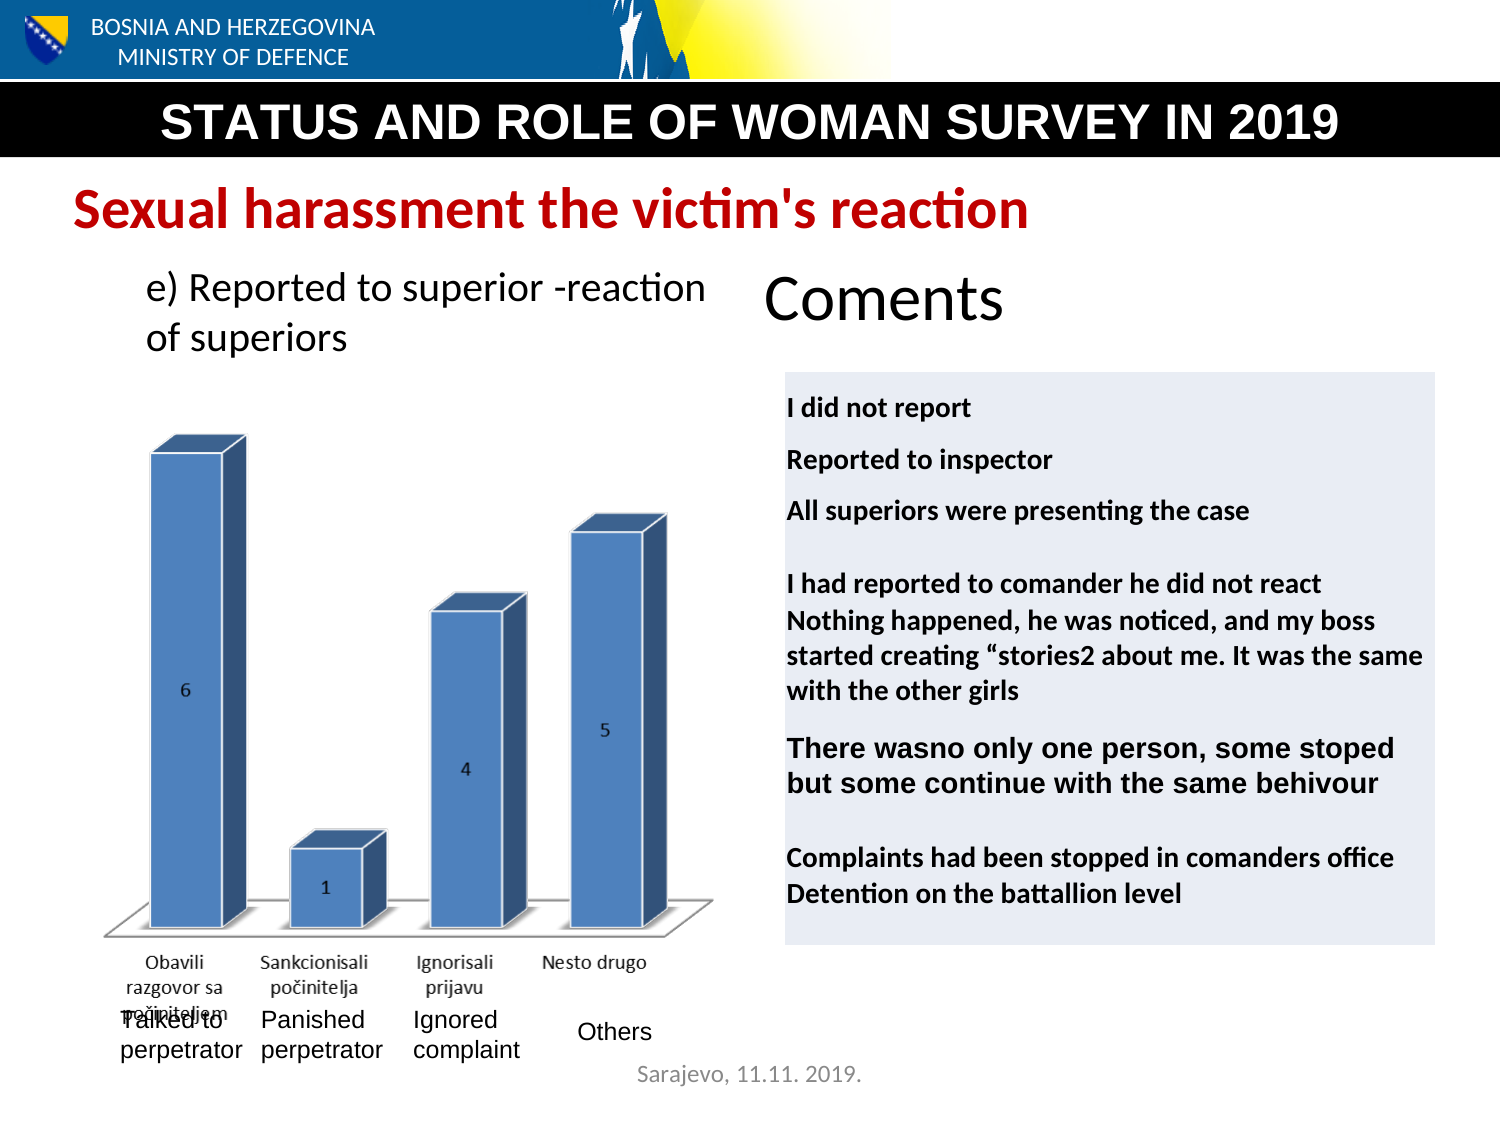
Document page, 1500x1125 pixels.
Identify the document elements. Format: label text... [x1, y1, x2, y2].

text_box Panished perpetrator [246, 996, 398, 1102]
table_cell Reported to inspector [785, 423, 1435, 475]
picture [0, 0, 1500, 79]
text_box STATUS AND ROLE OF WOMAN SURVEY IN 2019 [0, 82, 1500, 158]
text_box Talked to perpetrator [105, 995, 270, 1101]
table_cell All superiors were presenting the case [785, 475, 1435, 527]
text_box Sarajevo, 11.11. 2019. [512, 1042, 988, 1103]
title Sexual harassment the victim's reaction [58, 158, 1409, 258]
table_cell I had reported to comander he did not react [785, 527, 1435, 600]
picture [70, 386, 750, 1052]
text_box e) Reported to superior -reaction of superiors [74, 251, 738, 357]
table_cell There wasno only one person, some stoped but some continue with the same behivour [785, 707, 1435, 800]
table_cell Detention on the battallion level [785, 873, 1435, 945]
text_box Coments [749, 246, 1414, 352]
text_box Ignored complaint [398, 996, 563, 1102]
table_cell Complaints had been stopped in comanders office [785, 800, 1435, 873]
text_box Others [562, 1007, 727, 1054]
table_cell Nothing happened, he was noticed, and my boss started creating “stories2 about me. It was the same with the other girls [785, 600, 1435, 707]
table_header I did not report [785, 372, 1435, 423]
